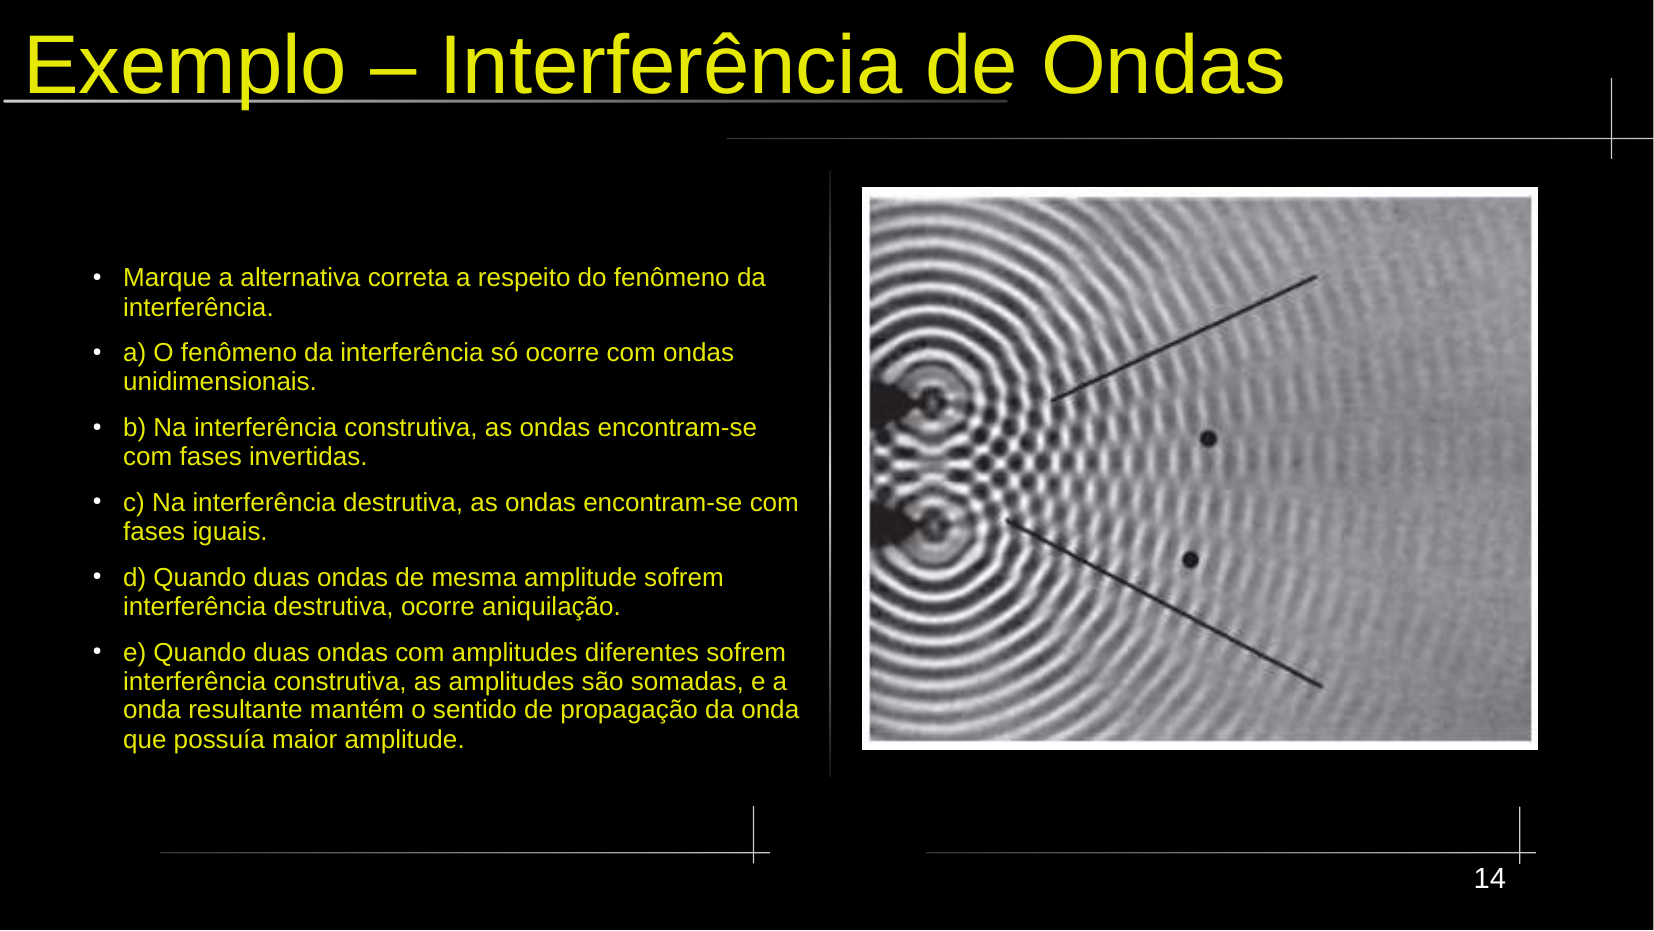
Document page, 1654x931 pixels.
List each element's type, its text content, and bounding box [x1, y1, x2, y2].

picture [862, 187, 1538, 751]
title Exemplo – Interferência de Ondas [23, 11, 1589, 119]
list Marque a alternativa correta a respeito do fenômeno da interferência. a) O fenômeno da interferência só ocorre com ondas unidimensionais. b) Na interferência construtiva, as ondas encontram-se com fases invertidas. c) Na interferência destrutiva, as ondas encontram-se com fases iguais. d) Quando duas ondas de mesma amplitude sofrem interferência destrutiva, ocorre aniquilação. e) Quando duas ondas com amplitudes diferentes sofrem interferência construtiva, as amplitudes são somadas, e a onda resultante mantém o sentido de propagação da onda que possuía maior amplitude. [82, 217, 809, 758]
